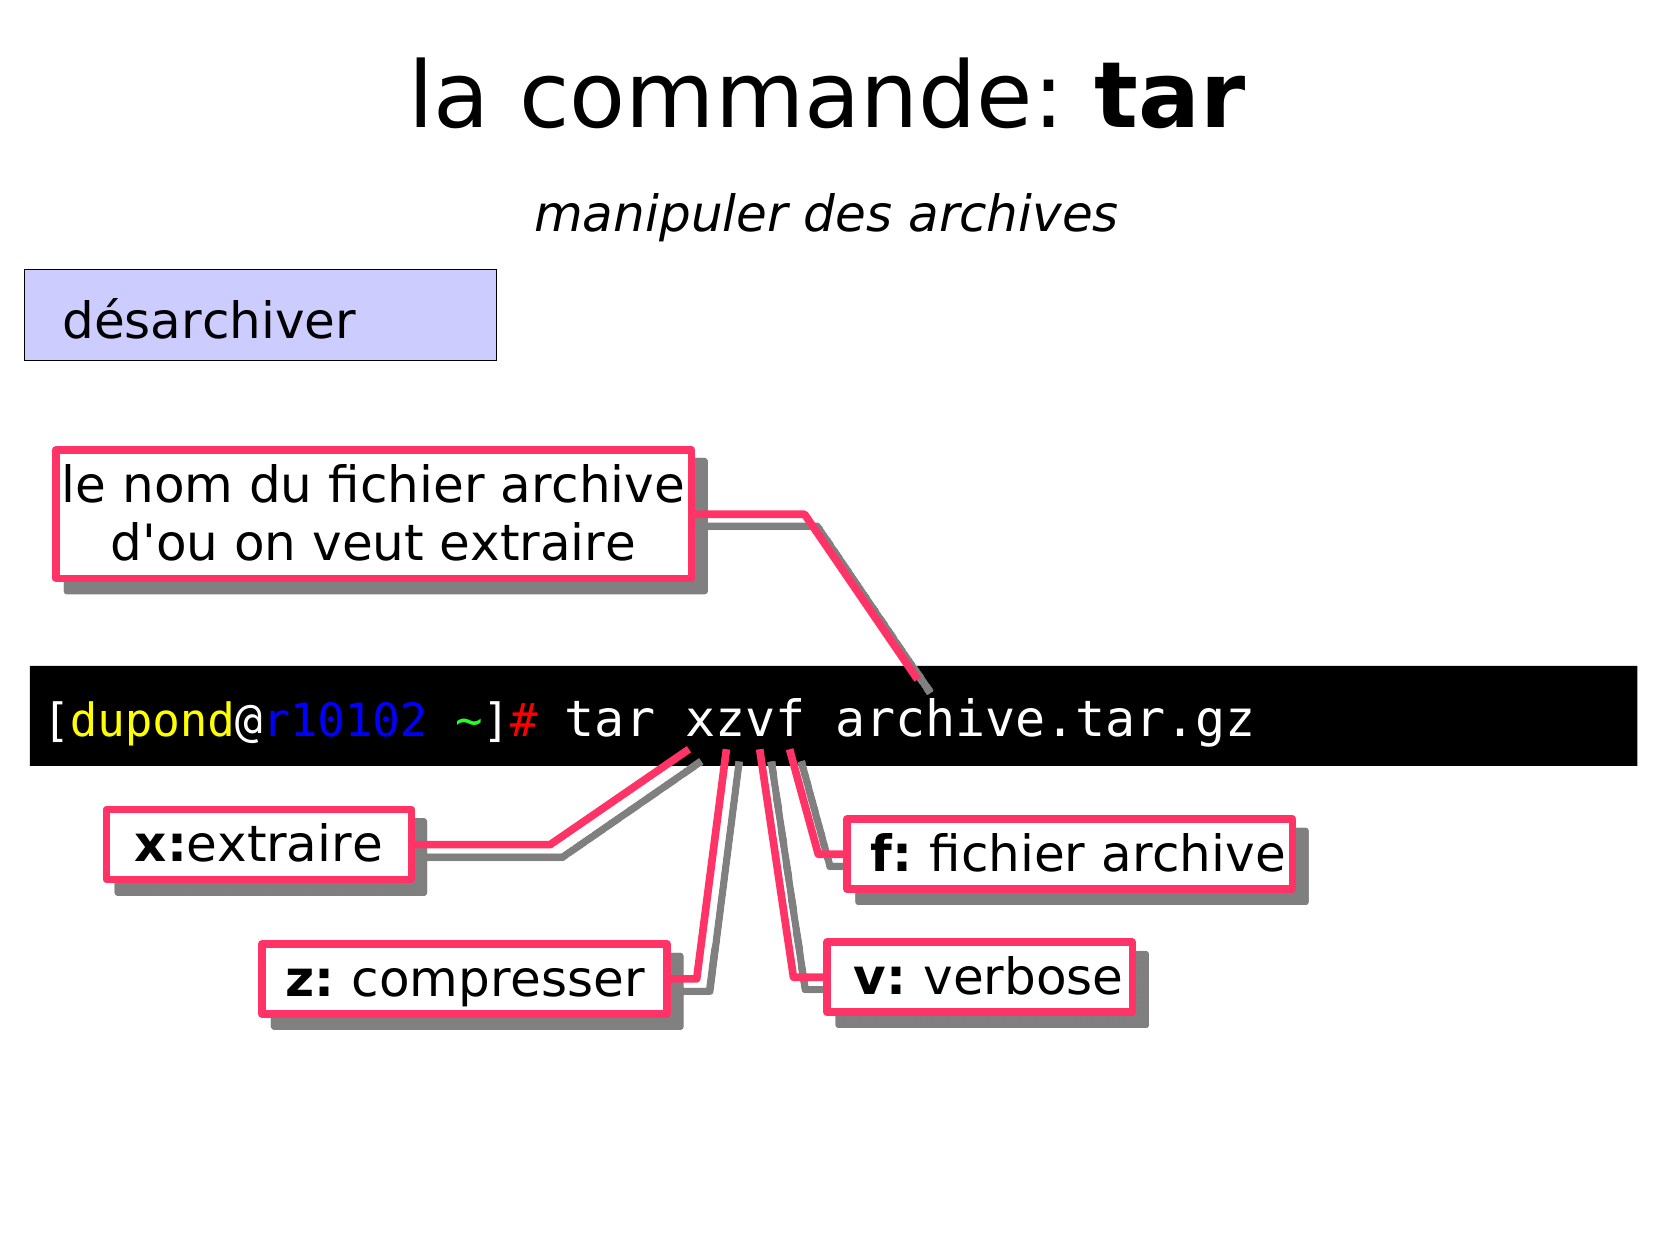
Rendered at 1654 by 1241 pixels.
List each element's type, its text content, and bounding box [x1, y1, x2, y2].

text_box z: compresser [262, 943, 667, 1014]
text_box x:extraire [106, 809, 412, 880]
text_box f: fichier archive [846, 819, 1293, 890]
text_box manipuler des archives [534, 184, 1120, 243]
text_box v: verbose [827, 942, 1133, 1013]
title la commande: tar [136, 34, 1518, 158]
text_box le nom du fichier archive d'ou on veut extraire [55, 450, 692, 579]
text_box [24, 269, 497, 361]
text_box désarchiver [62, 292, 433, 351]
text_box [dupond@r10102 ~]# tar xzvf archive.tar.gz [29, 665, 1638, 766]
